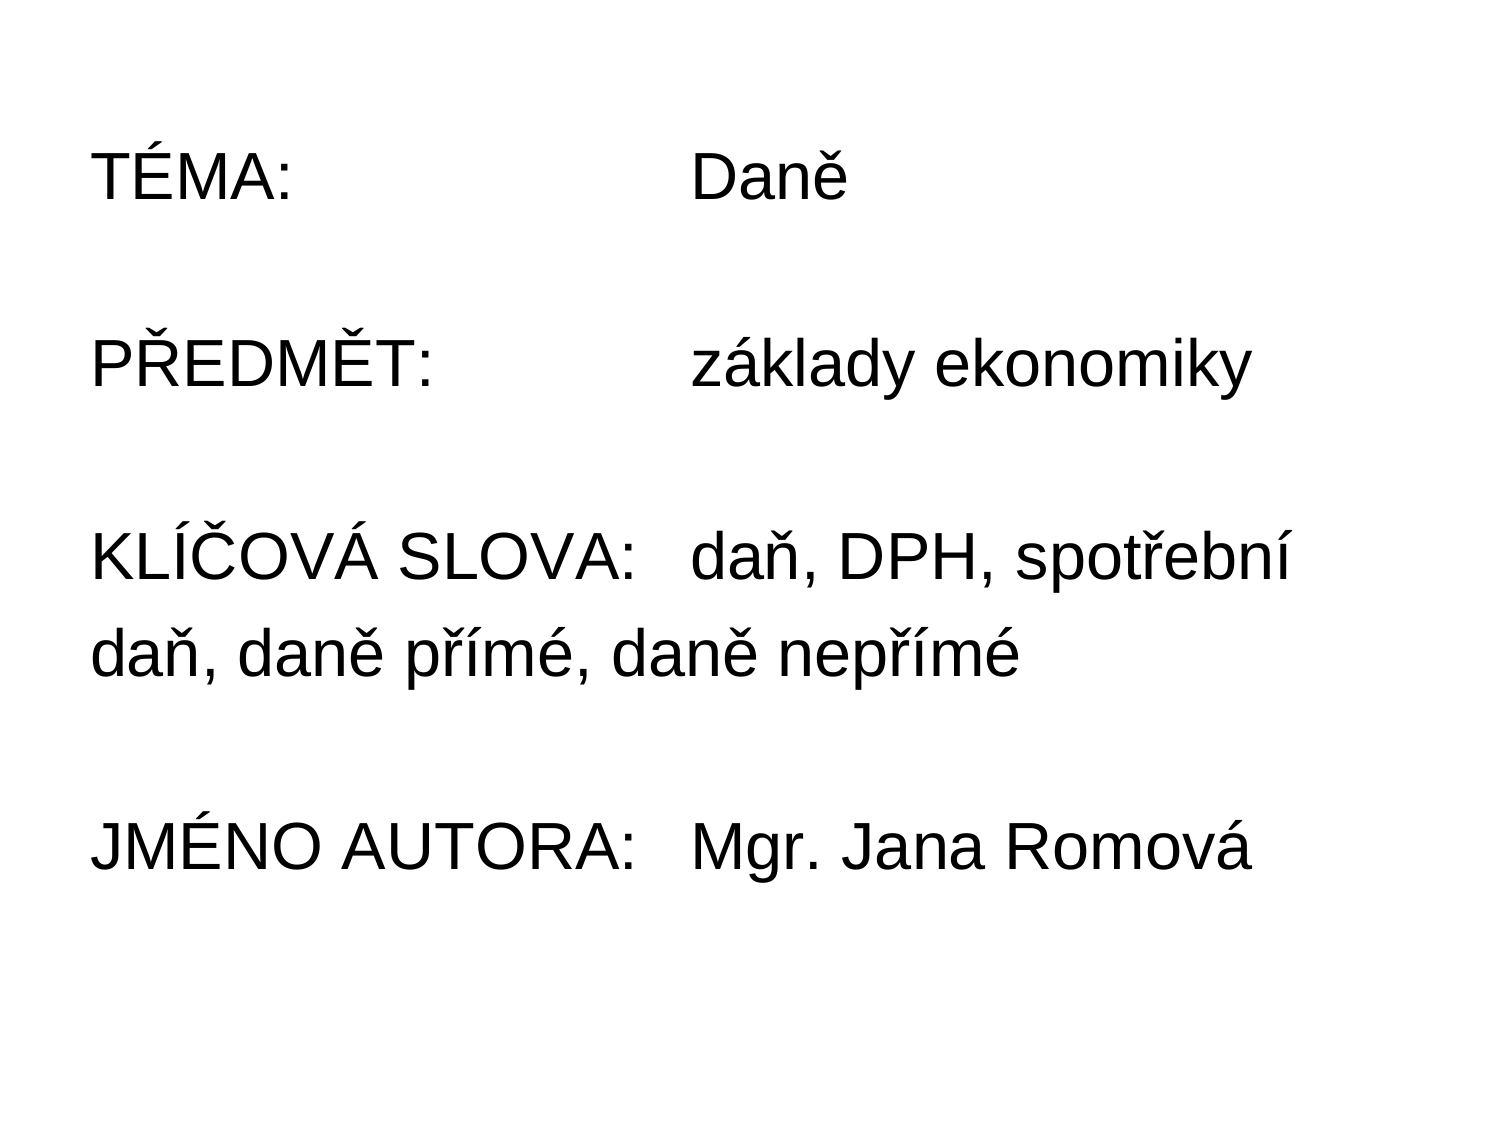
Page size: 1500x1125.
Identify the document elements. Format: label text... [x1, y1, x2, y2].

list TÉMA: Daně PŘEDMĚT: základy ekonomiky KLÍČOVÁ SLOVA: daň, DPH, spotřební daň, daně přímé, daně nepřímé JMÉNO AUTORA: Mgr. Jana Romová [75, 125, 1426, 1006]
